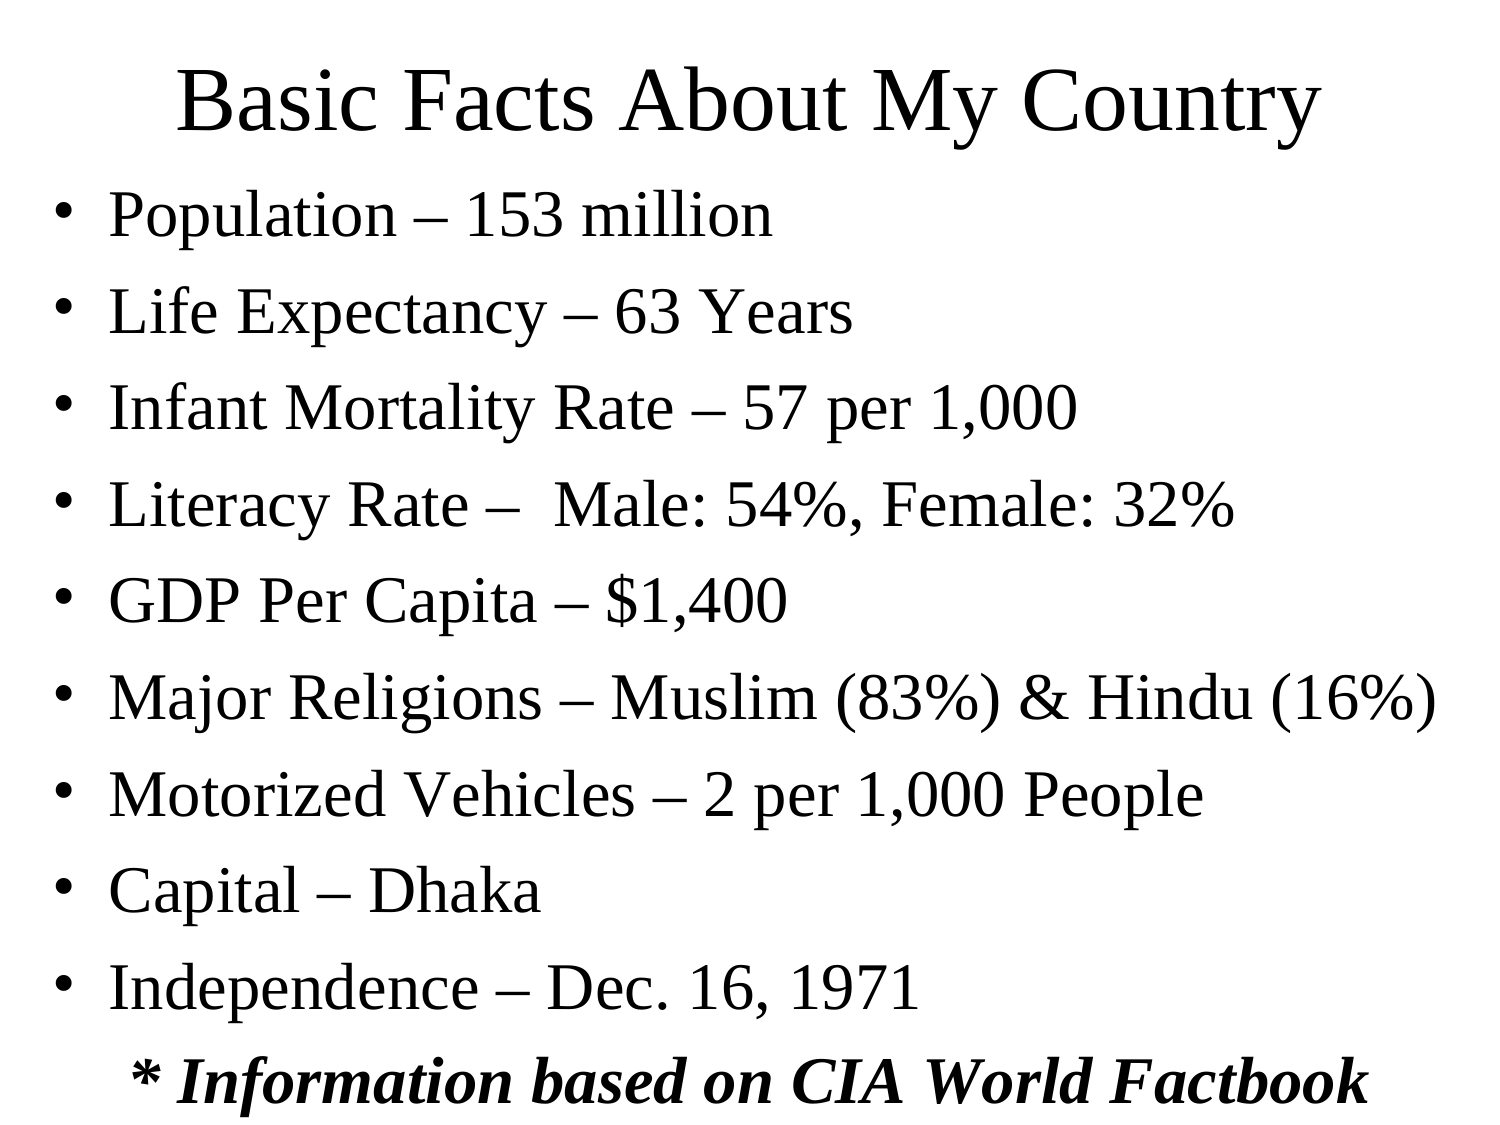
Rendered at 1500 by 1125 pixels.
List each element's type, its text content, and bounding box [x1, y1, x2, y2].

title Basic Facts About My Country [112, 0, 1388, 162]
list Population – 153 million Life Expectancy – 63 Years Infant Mortality Rate – 57 per 1,000 Literacy Rate – Male: 54%, Female: 32% GDP Per Capita – $1,400 Major Religions – Muslim (83%) & Hindu (16%) Motorized Vehicles – 2 per 1,000 People Capital – Dhaka Independence – Dec. 16, 1971 * Information based on CIA World Factbook [37, 162, 1463, 1125]
